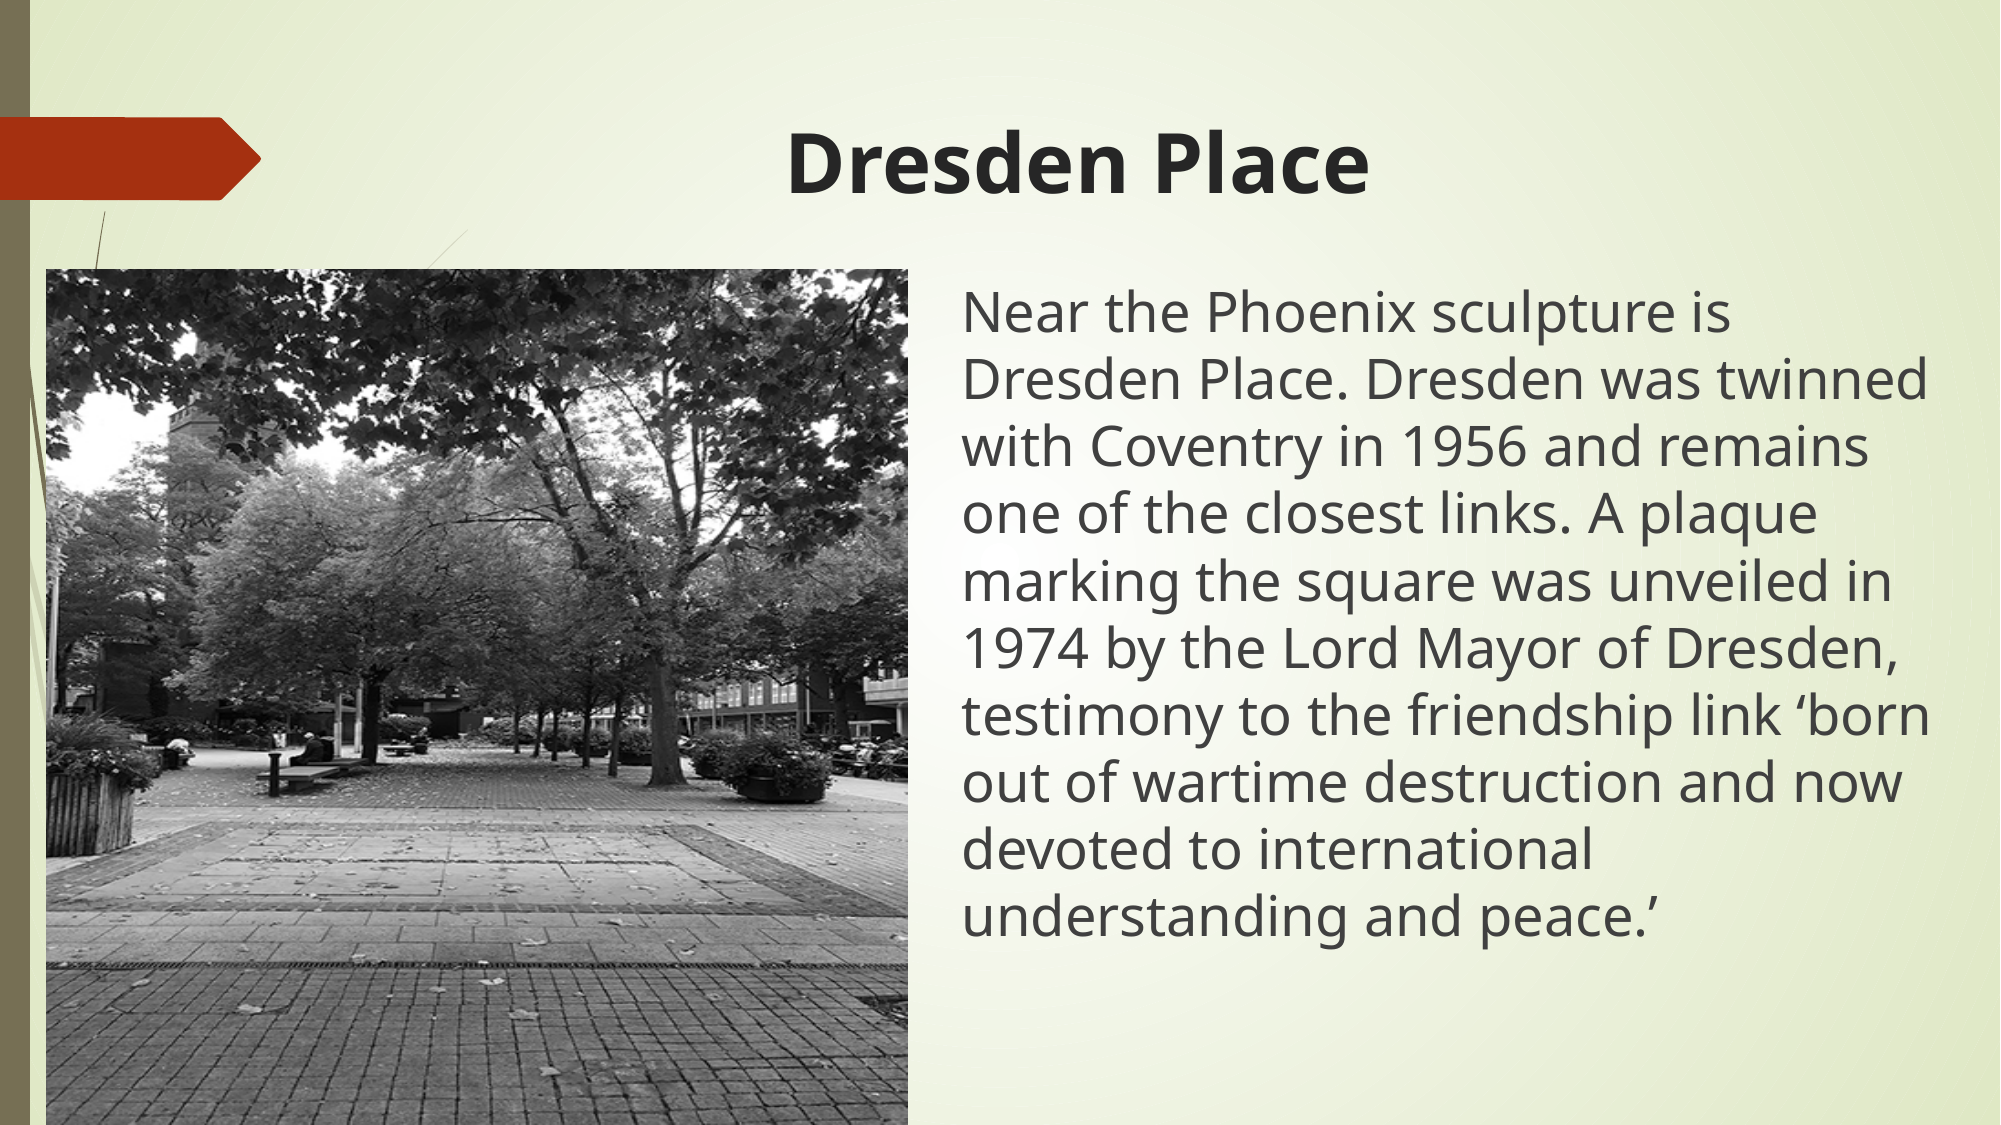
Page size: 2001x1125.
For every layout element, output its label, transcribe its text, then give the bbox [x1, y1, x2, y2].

list Near the Phoenix sculpture is Dresden Place. Dresden was twinned with Coventry in 1956 and remains one of the closest links. A plaque marking the square was unveiled in 1974 by the Lord Mayor of Dresden, testimony to the friendship link ‘born out of wartime destruction and now devoted to international understanding and peace.’ [946, 269, 1954, 969]
title Dresden Place [269, 102, 1888, 313]
picture [46, 269, 908, 1125]
